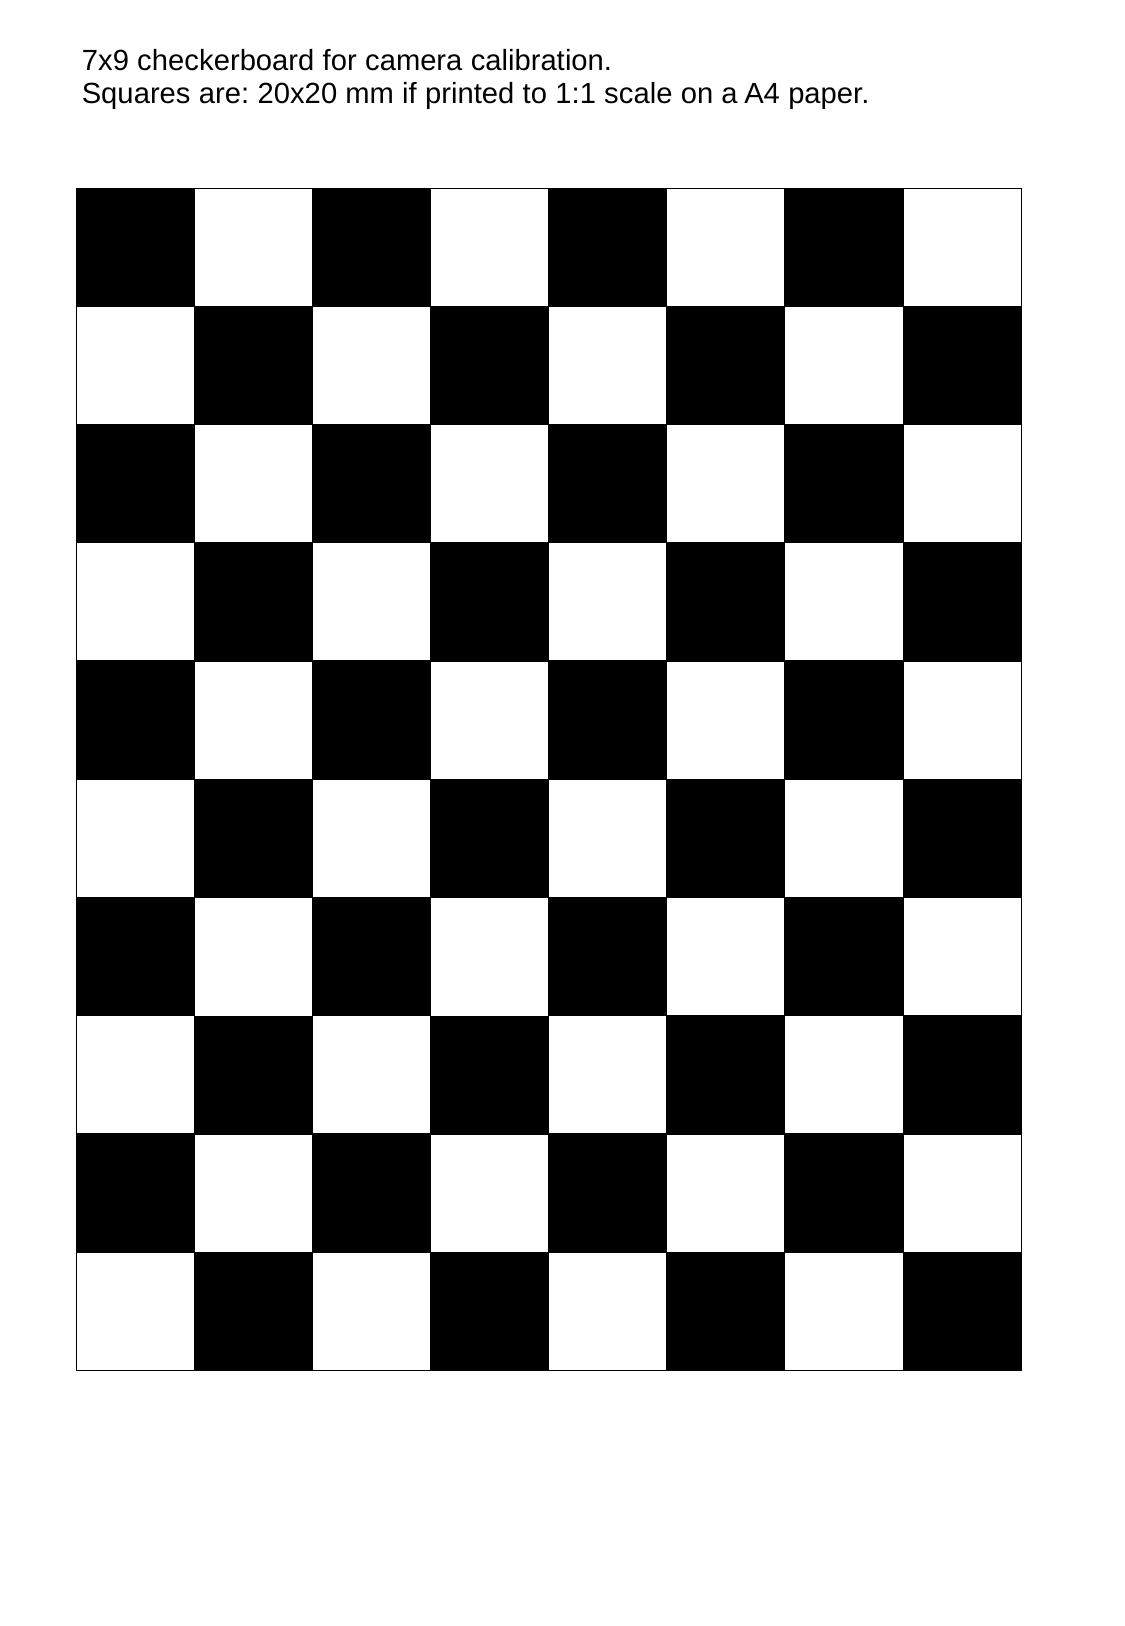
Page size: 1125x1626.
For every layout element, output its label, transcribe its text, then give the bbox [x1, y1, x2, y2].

text_box [76, 425, 1021, 897]
text_box 7x9 checkerboard for camera calibration. Squares are: 20x20 mm if printed to 1:1 scale on a A4 paper. [67, 36, 890, 120]
text_box [76, 898, 1021, 1370]
text_box [76, 188, 1021, 424]
